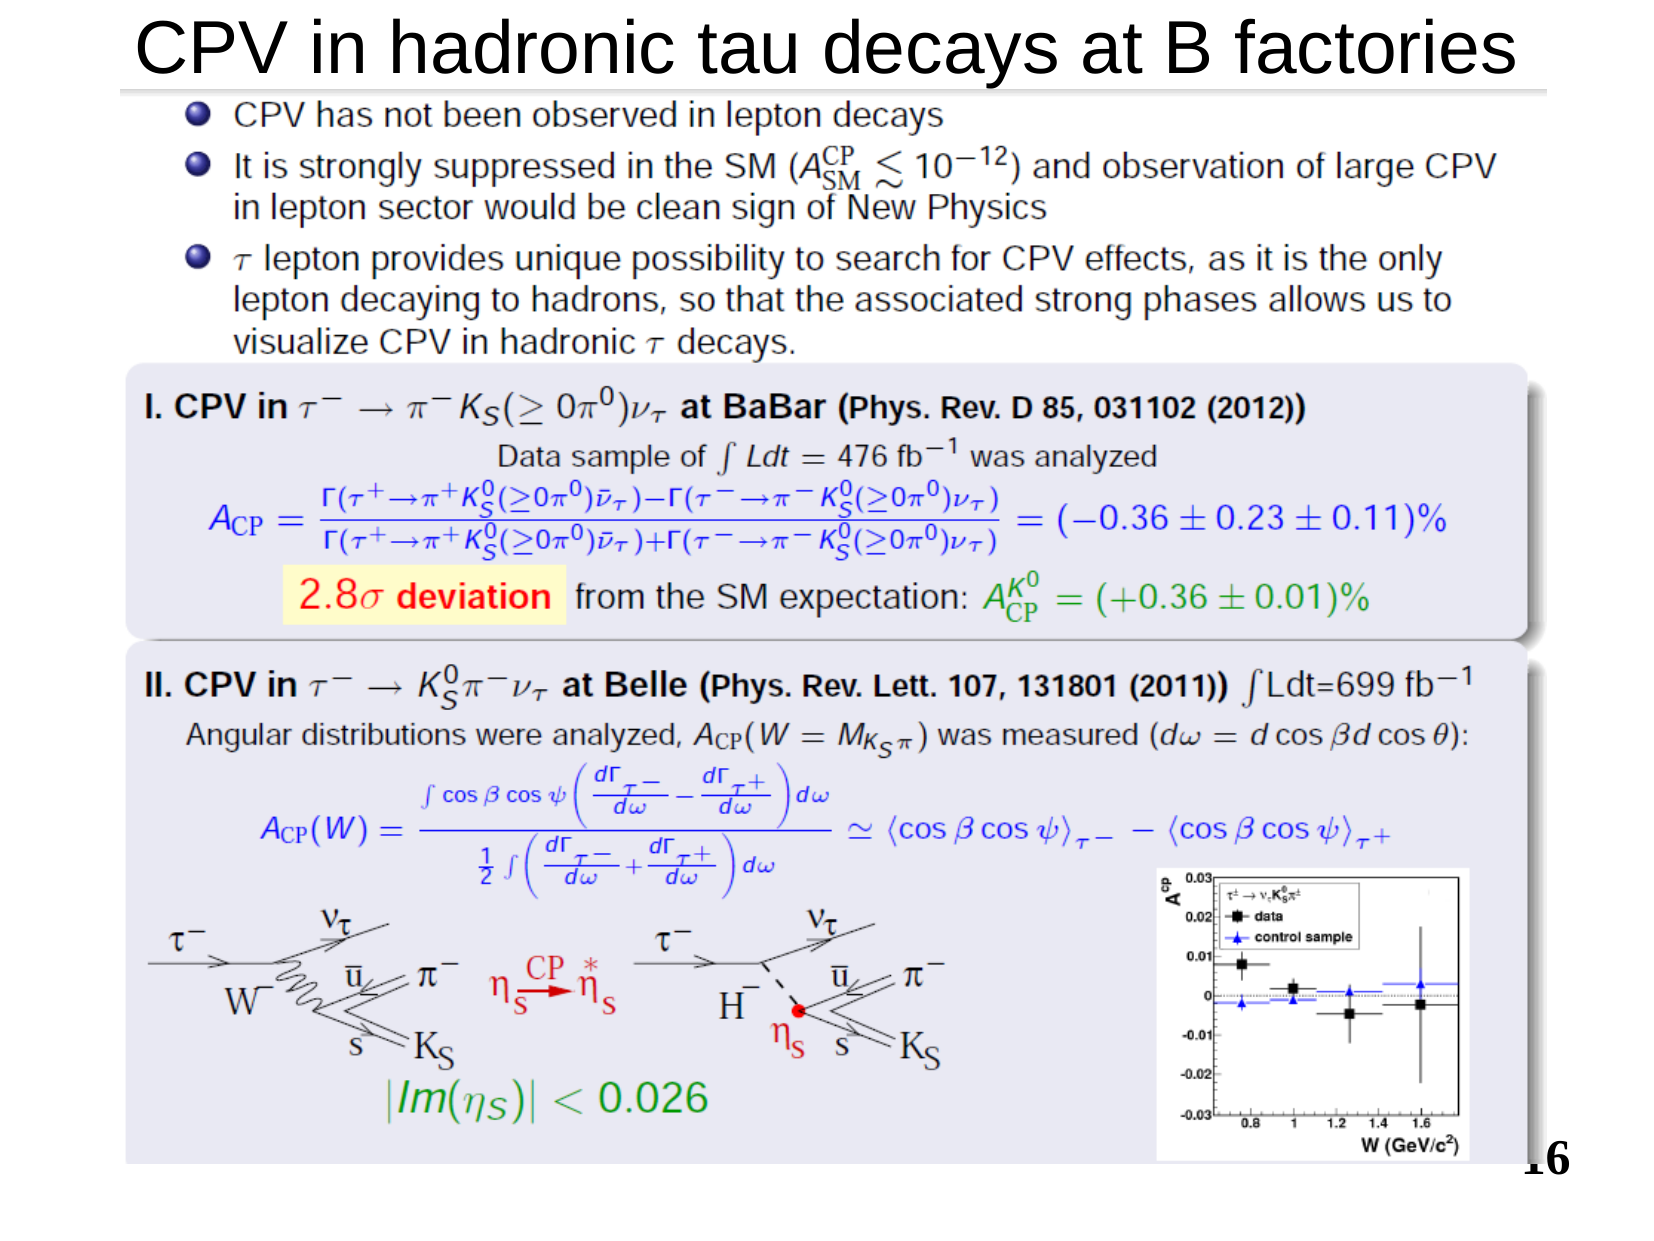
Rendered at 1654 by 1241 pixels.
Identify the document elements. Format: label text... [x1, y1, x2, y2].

title CPV in hadronic tau decays at B factories [82, 5, 1571, 90]
picture [120, 89, 1547, 1164]
